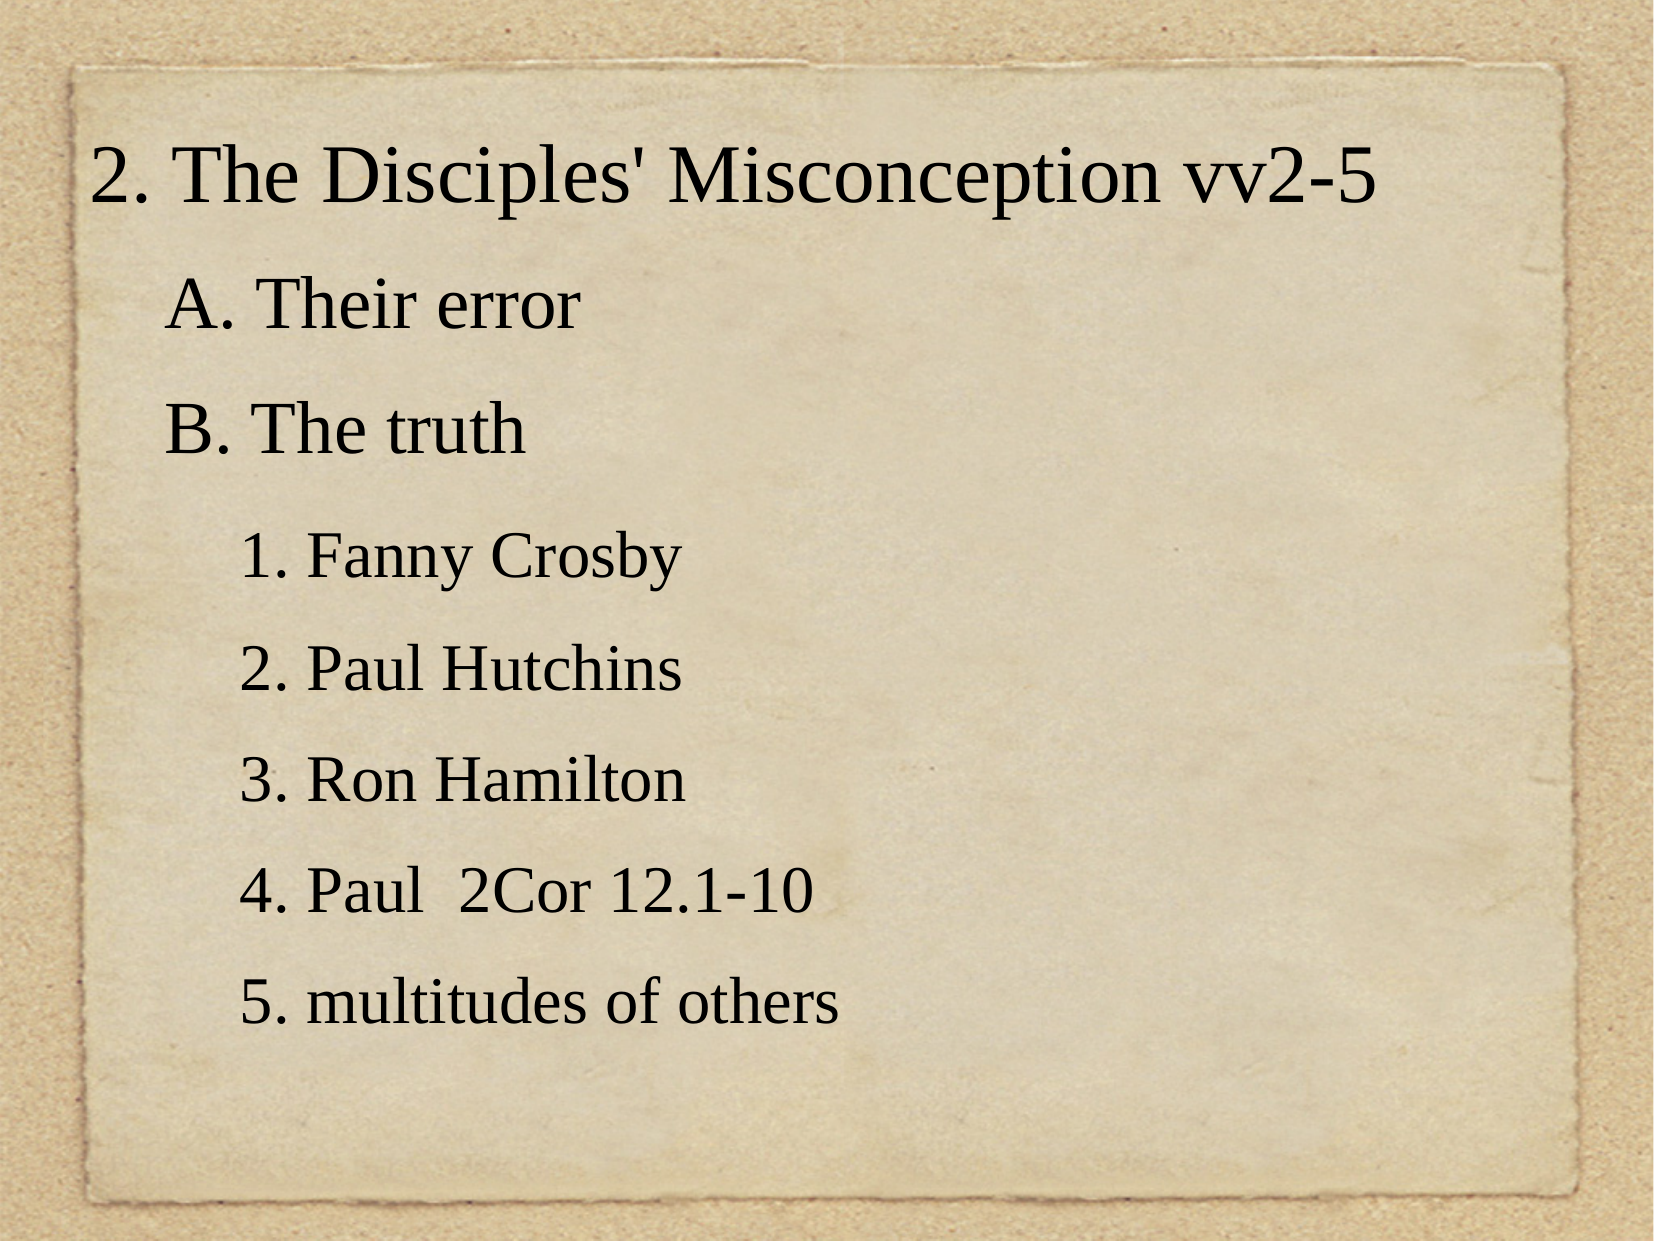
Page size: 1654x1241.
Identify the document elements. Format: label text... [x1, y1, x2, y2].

picture [0, 0, 1654, 1241]
text_box 2. The Disciples' Misconception vv2-5 A. Their error B. The truth 1. Fanny Crosby 2. Paul Hutchins 3. Ron Hamilton 4. Paul 2Cor 12.1-10 5. multitudes of others [75, 75, 1576, 1201]
